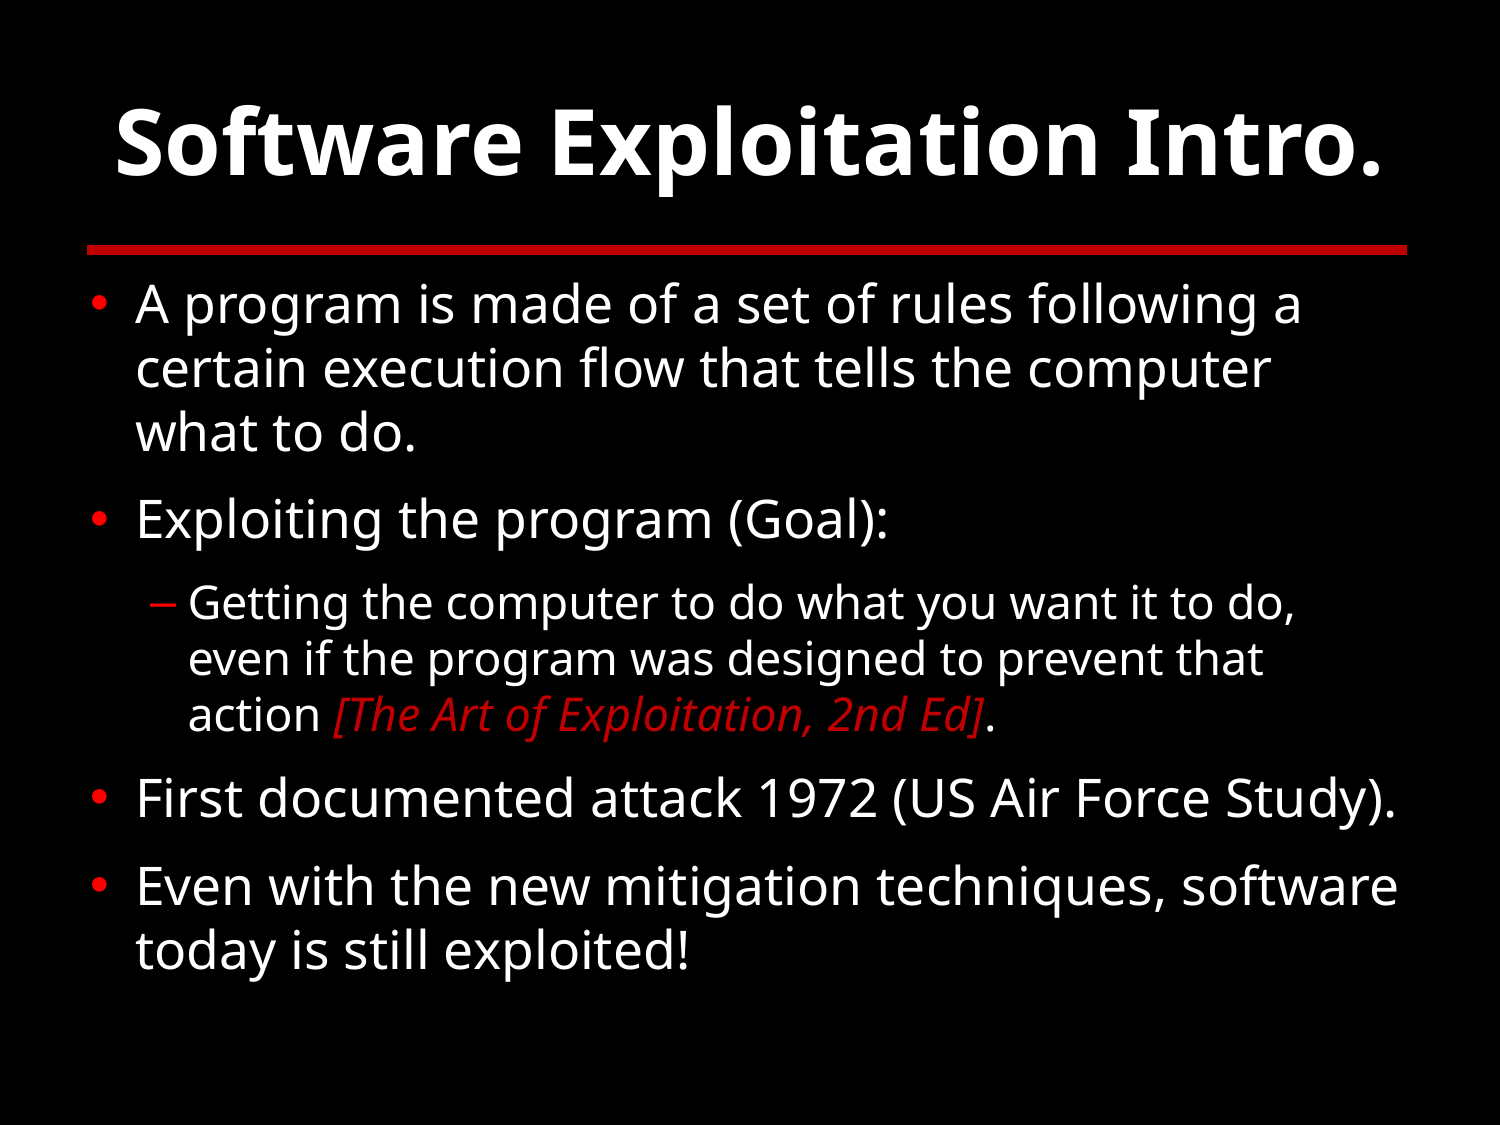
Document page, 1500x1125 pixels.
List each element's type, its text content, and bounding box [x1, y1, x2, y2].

title Software Exploitation Intro. [75, 45, 1425, 233]
list A program is made of a set of rules following a certain execution flow that tells the computer what to do. Exploiting the program (Goal): Getting the computer to do what you want it to do, even if the program was designed to prevent that action [The Art of Exploitation, 2nd Ed]. First documented attack 1972 (US Air Force Study). Even with the new mitigation techniques, software today is still exploited! [75, 262, 1425, 1005]
